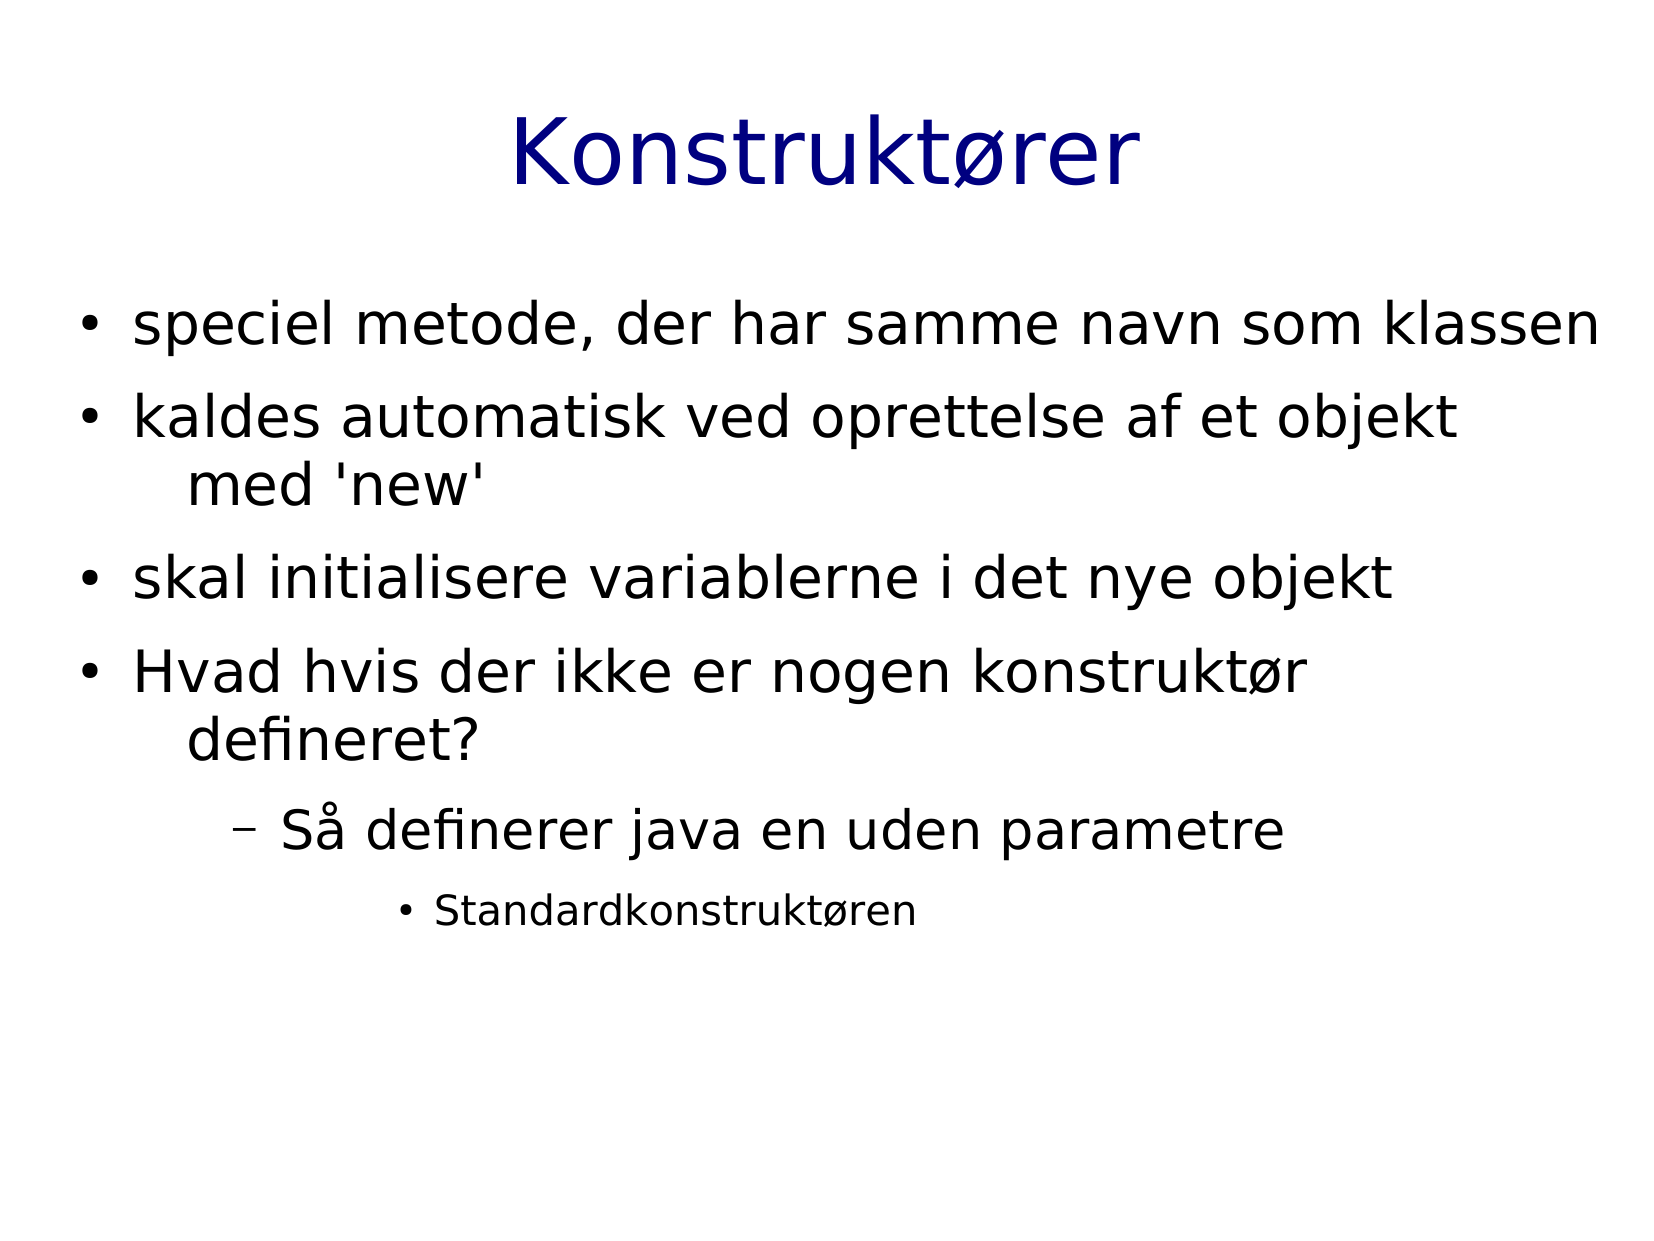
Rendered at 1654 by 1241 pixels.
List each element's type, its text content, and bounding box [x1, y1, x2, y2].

list speciel metode, der har samme navn som klassen kaldes automatisk ved oprettelse af et objekt med 'new' skal initialisere variablerne i det nye objekt Hvad hvis der ikke er nogen konstruktør defineret? Så definerer java en uden parametre Standardkonstruktøren [44, 290, 1606, 1211]
title Konstruktører [30, 49, 1620, 257]
